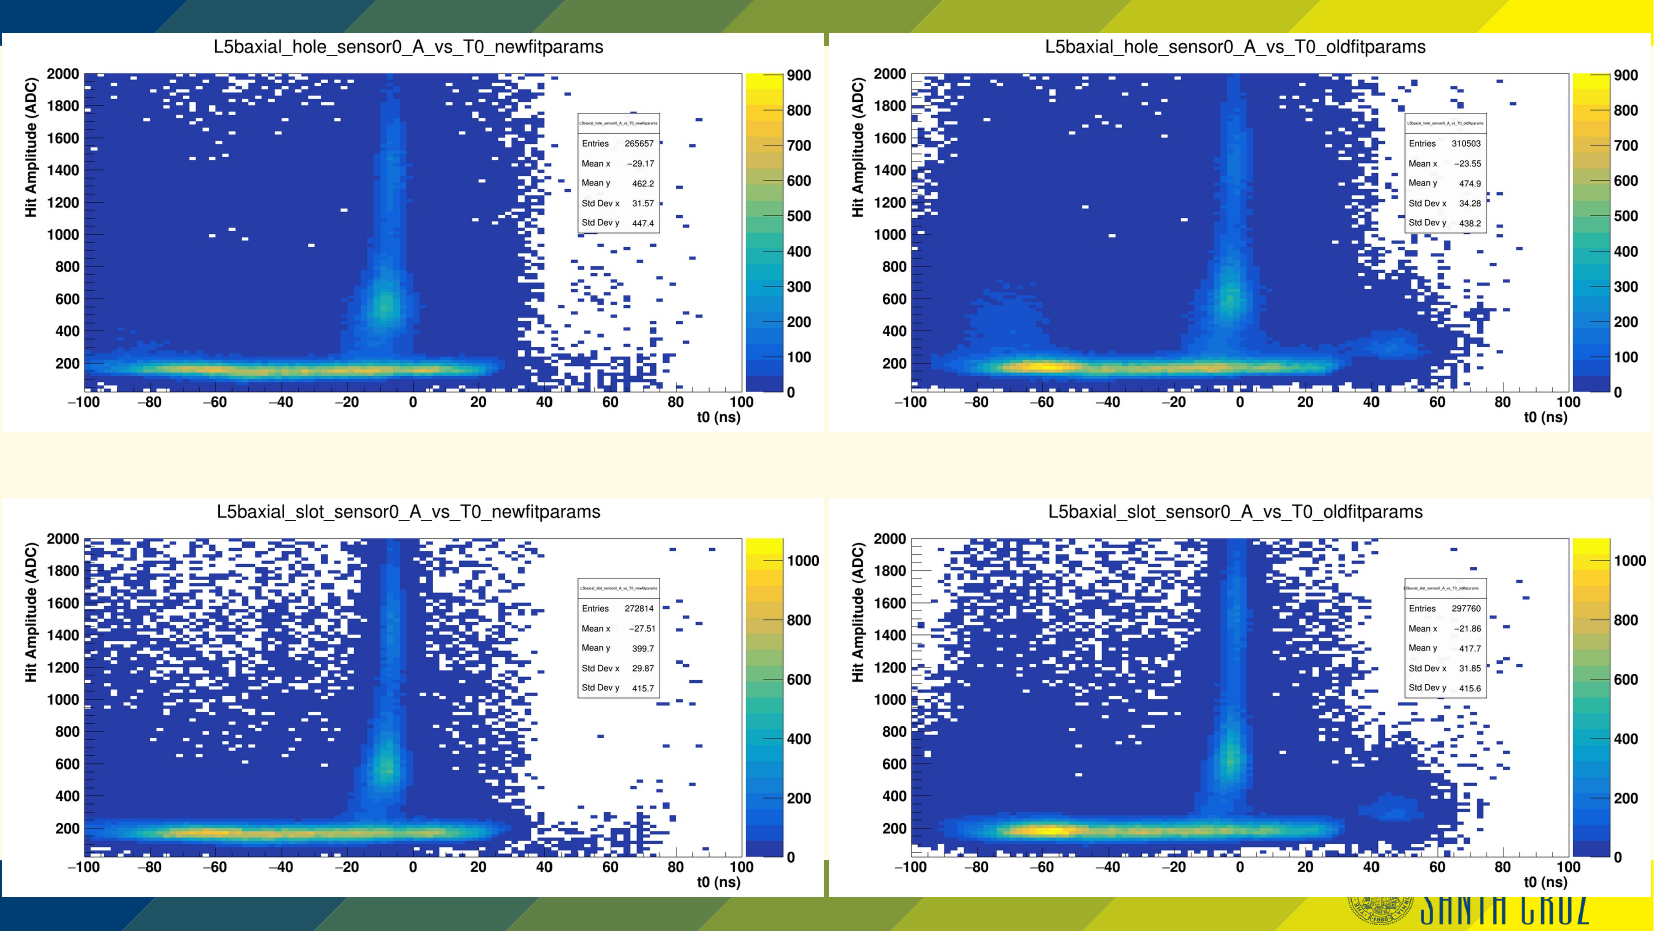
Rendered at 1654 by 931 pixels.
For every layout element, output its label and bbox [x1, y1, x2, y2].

picture [2, 33, 824, 432]
picture [829, 498, 1651, 925]
picture [829, 33, 1651, 432]
picture [2, 498, 824, 897]
